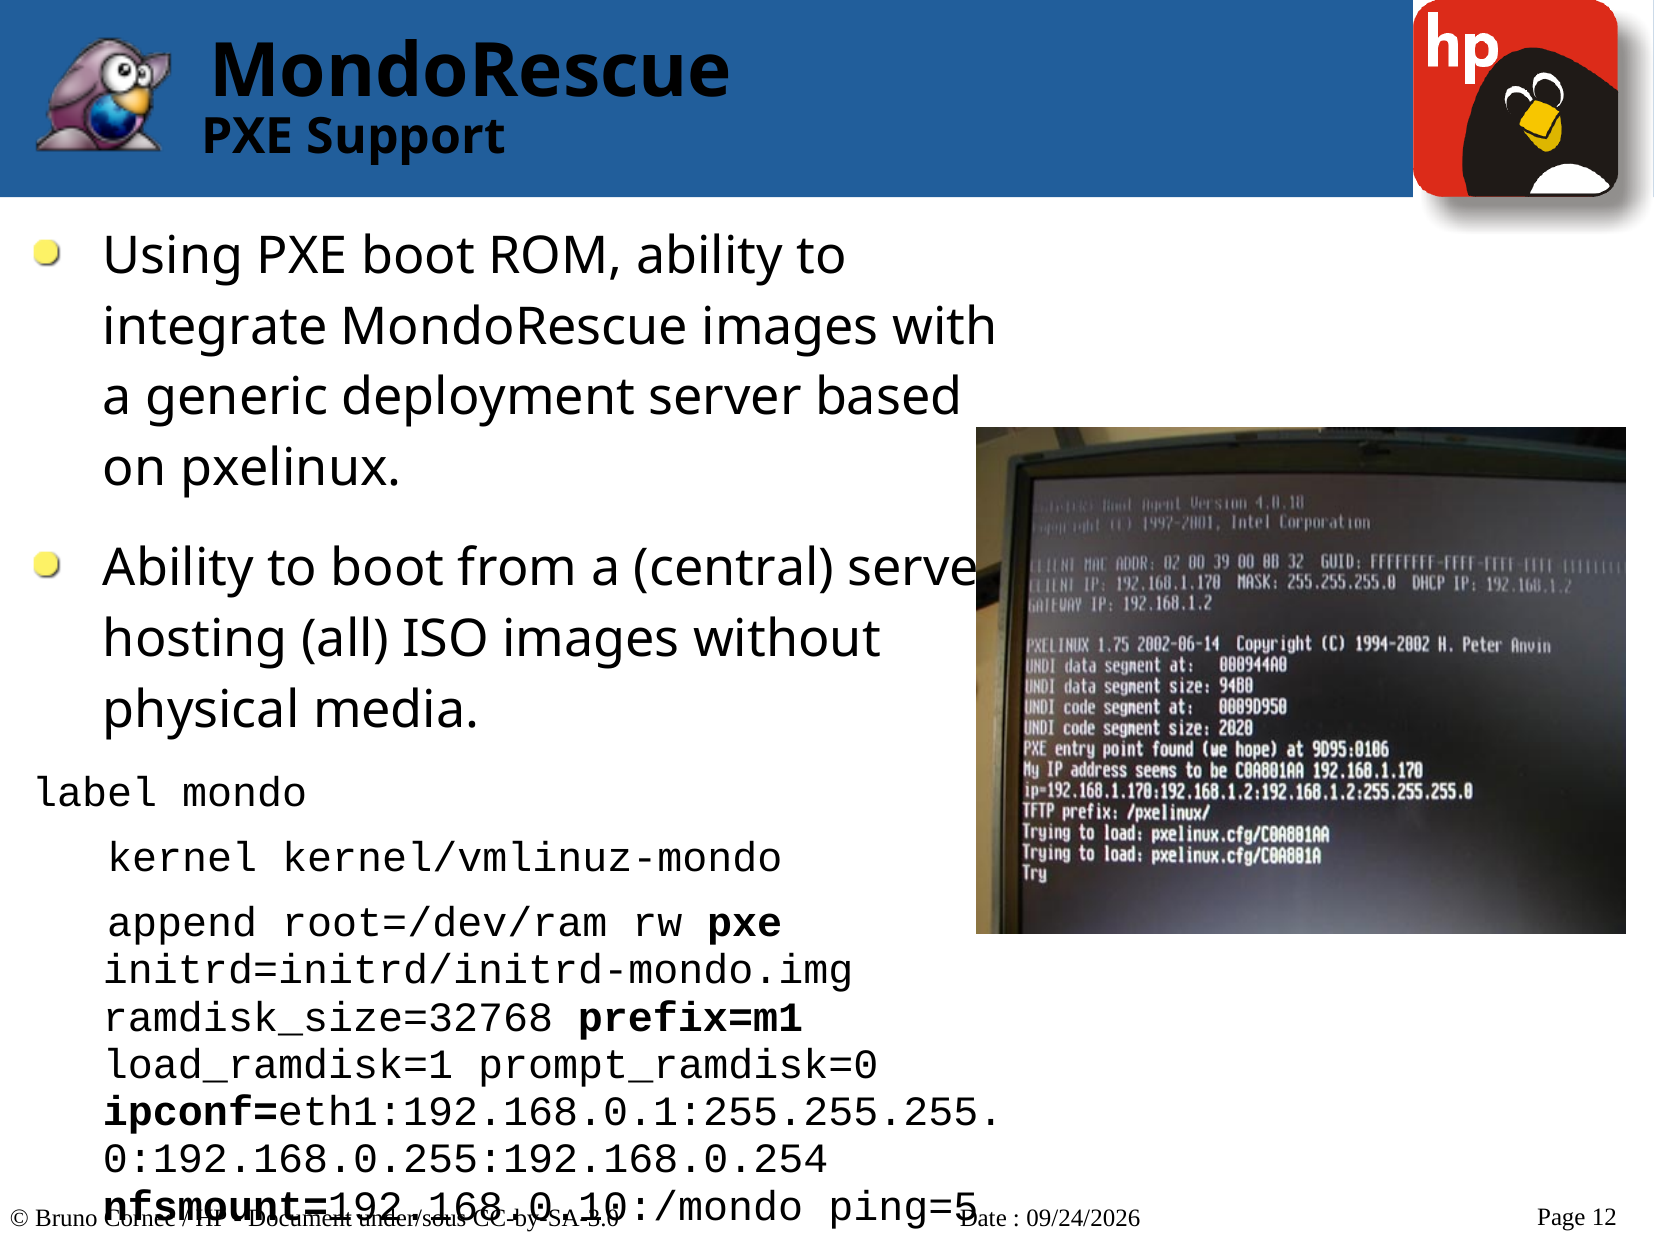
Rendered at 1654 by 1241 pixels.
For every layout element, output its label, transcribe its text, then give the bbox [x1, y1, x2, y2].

list Using PXE boot ROM, ability to integrate MondoRescue images with a generic deployment server based on pxelinux. Ability to boot from a (central) server hosting (all) ISO images without physical media. label mondo kernel kernel/vmlinuz-mondo append root=/dev/ram rw pxe initrd=initrd/initrd-mondo.img ramdisk_size=32768 prefix=m1 load_ramdisk=1 prompt_ramdisk=0 ipconf=eth1:192.168.0.1:255.255.255.0:192.168.0.255:192.168.0.254 nfsmount=192.168.0.10:/mondo ping=5 [20, 217, 1005, 1181]
title PXE Support [201, 32, 1191, 241]
picture [0, 0, 211, 199]
picture [976, 427, 1626, 934]
picture [1413, 0, 1654, 235]
